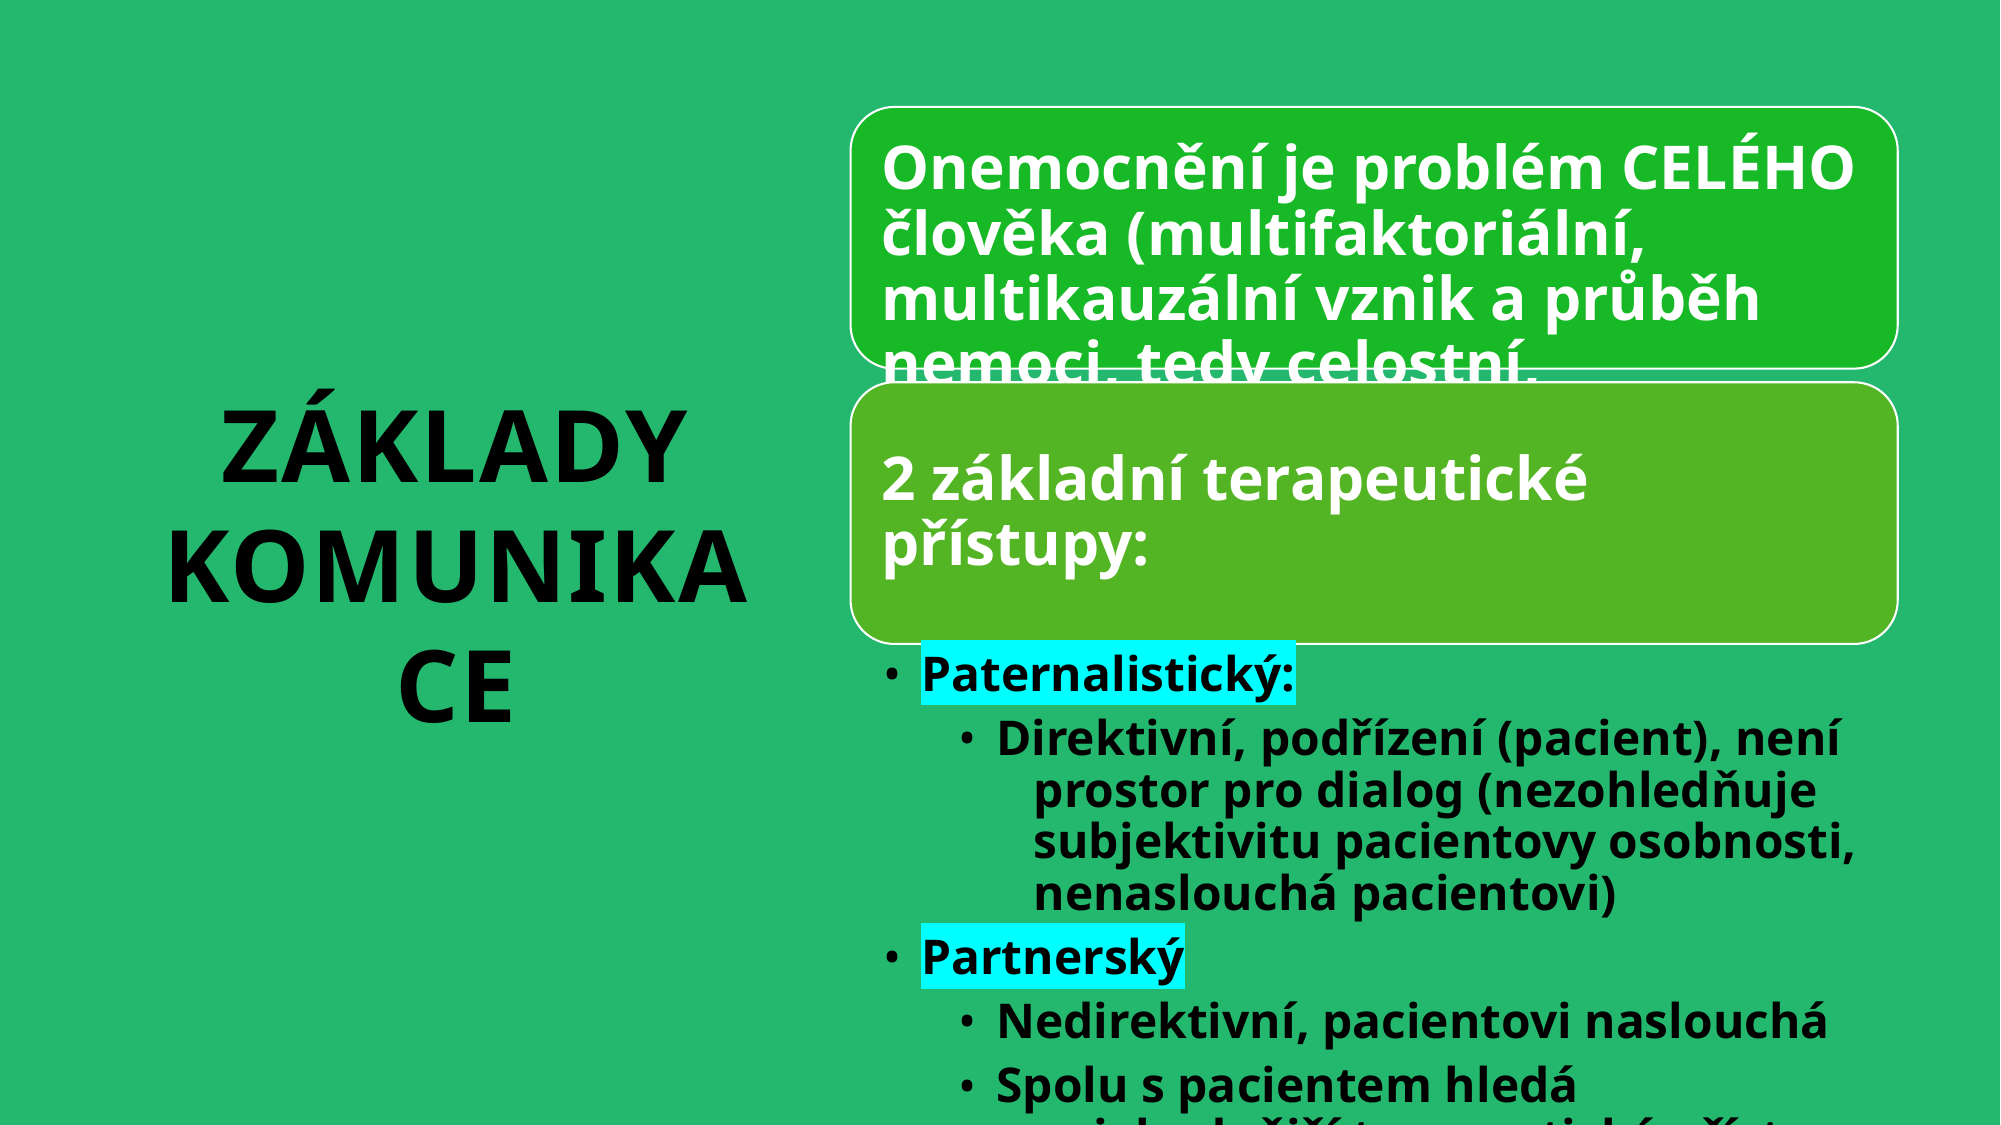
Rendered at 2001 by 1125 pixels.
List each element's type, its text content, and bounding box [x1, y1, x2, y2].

text_box [0, 0, 2000, 1125]
text_box 2 základní terapeutické přístupy: [850, 382, 1898, 643]
title ZÁKLADY KOMUNIKACE [145, 159, 767, 966]
text_box Onemocnění je problém CELÉHO člověka (multifaktoriální, multikauzální vznik a průběh nemoci, tedy celostní, psychosomatický přístup). [850, 106, 1898, 369]
text_box Paternalistický: Direktivní, podřízení (pacient), není prostor pro dialog (nezohledňuje subjektivitu pacientovy osobnosti, nenaslouchá pacientovi) Partnerský Nedirektivní, pacientovi naslouchá Spolu s pacientem hledá nejvhodnější terapeutický přístup [850, 643, 1898, 1019]
